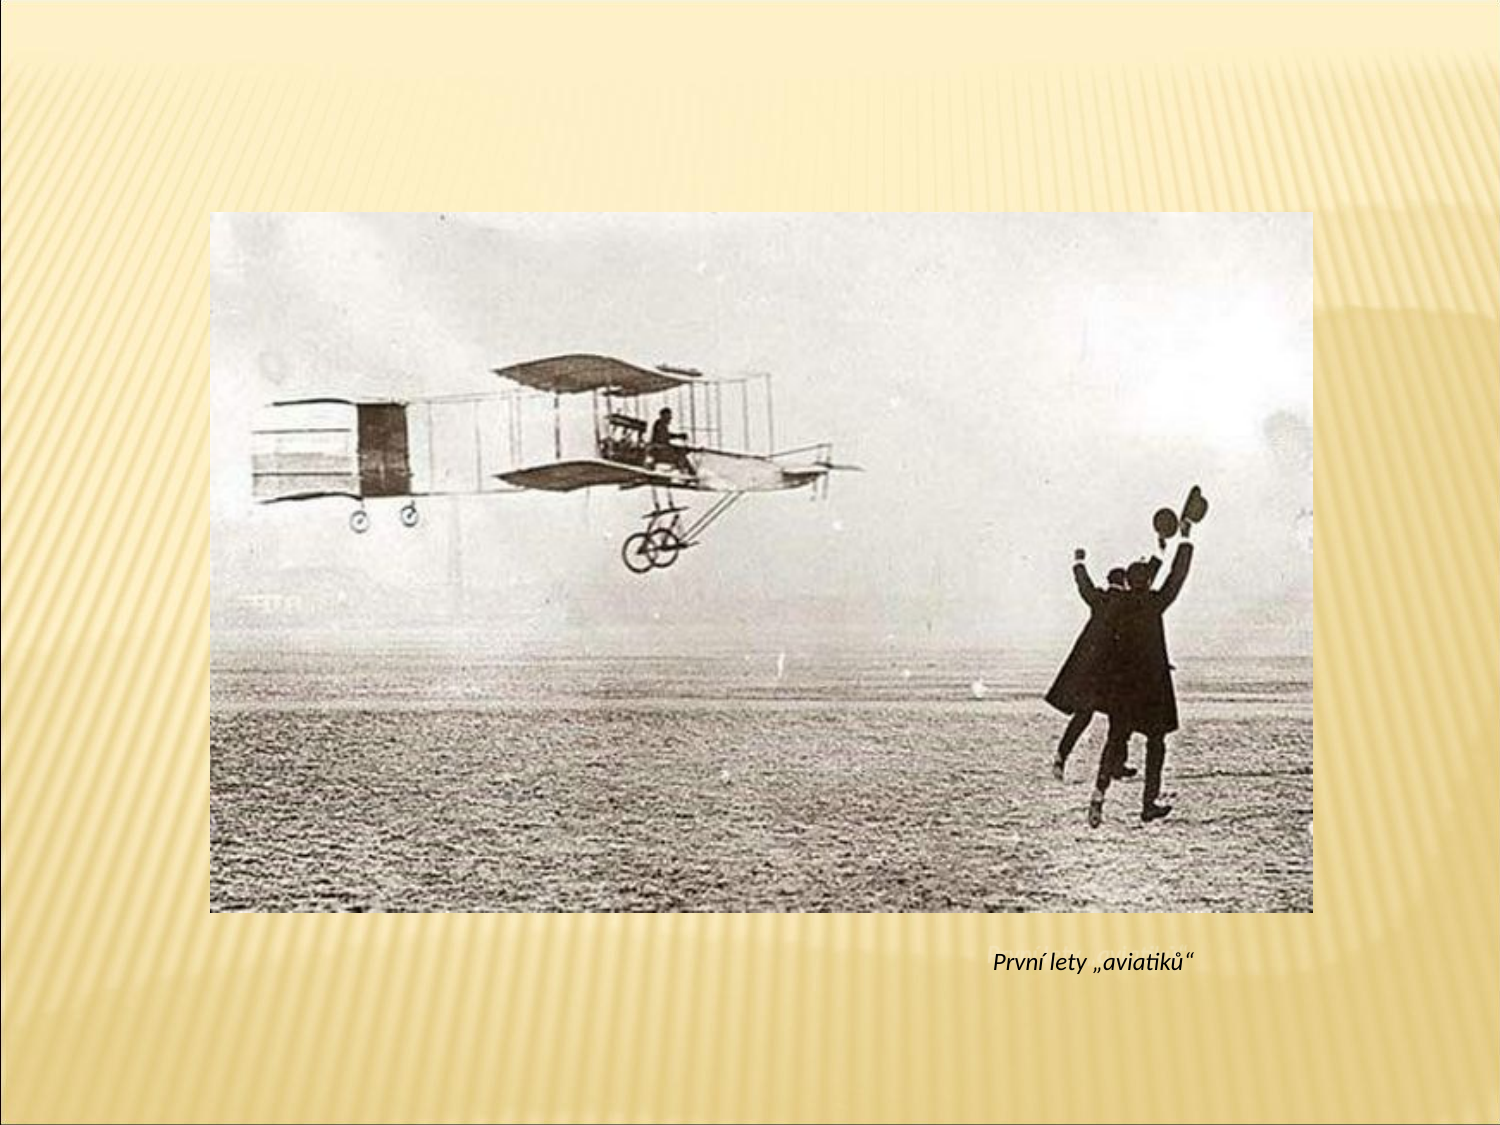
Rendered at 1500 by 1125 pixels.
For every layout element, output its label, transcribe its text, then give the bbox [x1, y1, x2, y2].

text_box První lety „aviatiků“ [812, 937, 1375, 983]
picture [0, 0, 1500, 1125]
